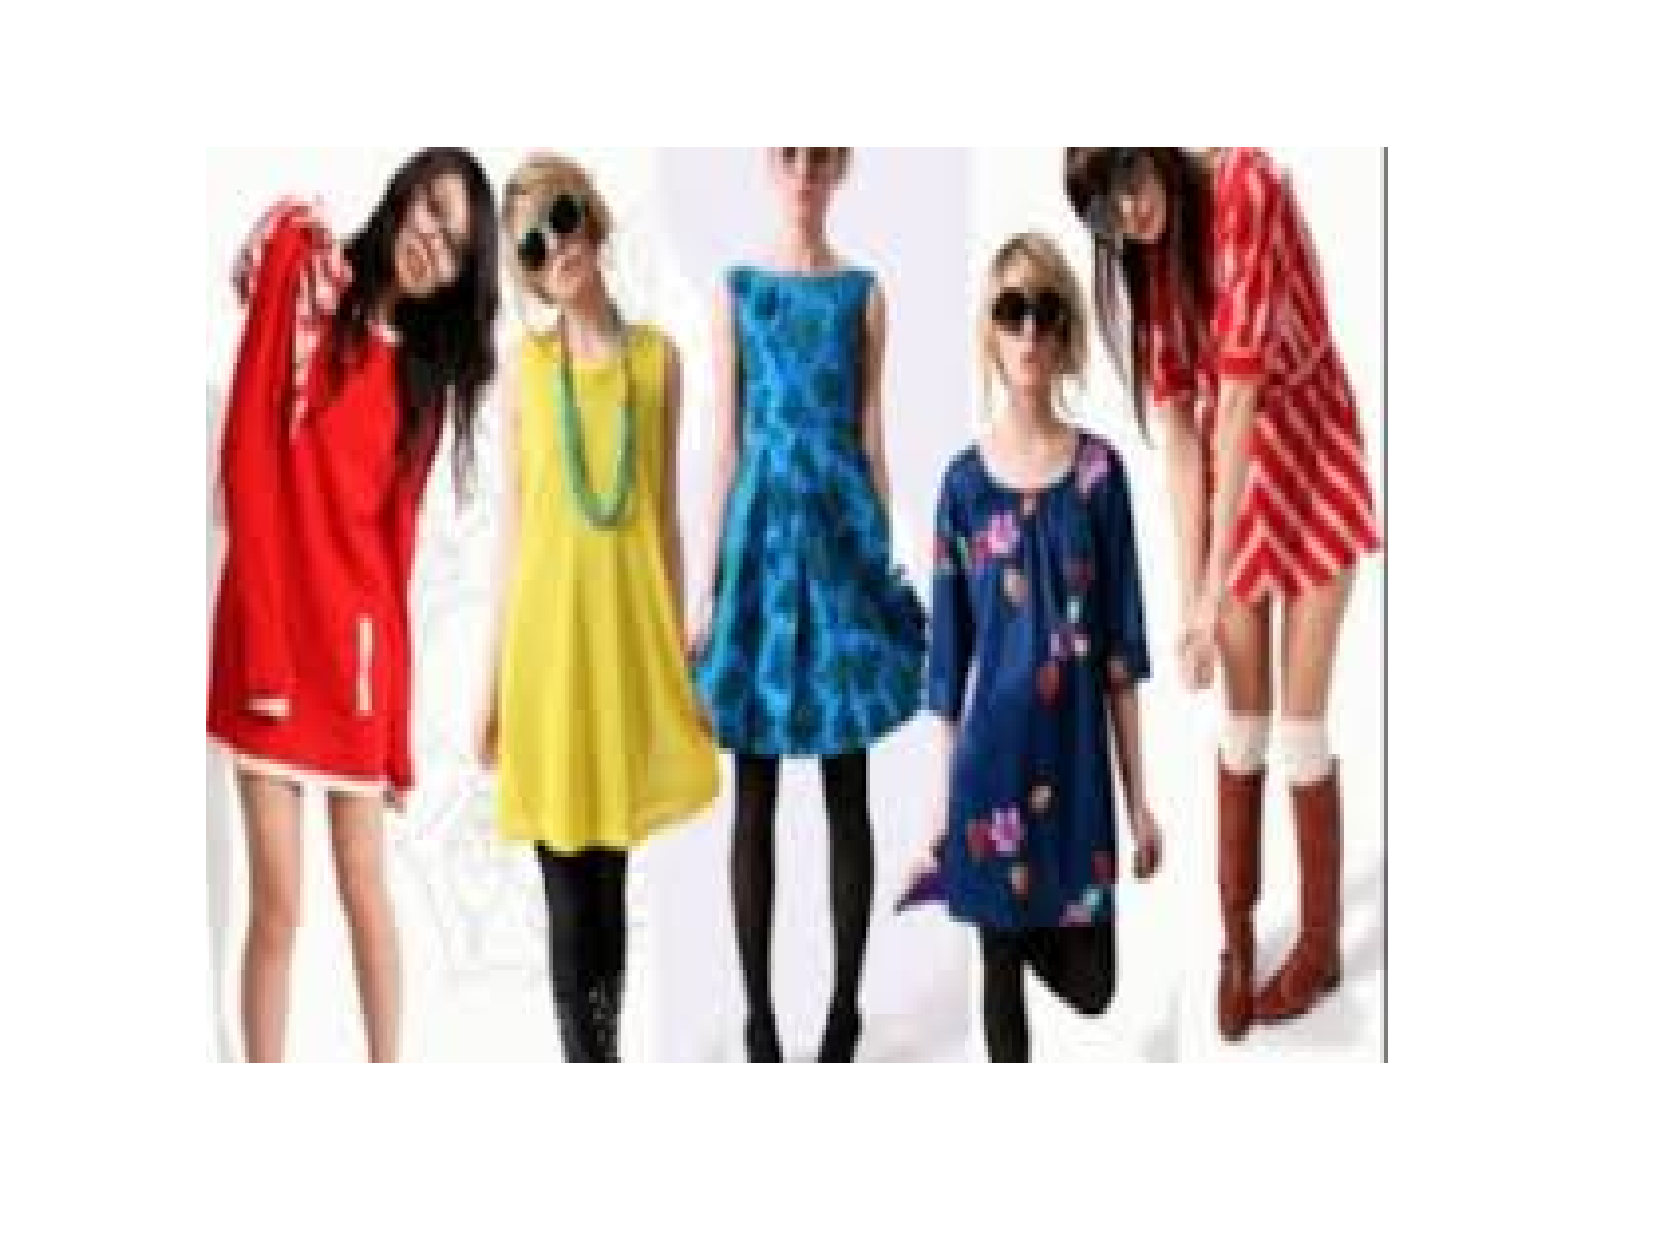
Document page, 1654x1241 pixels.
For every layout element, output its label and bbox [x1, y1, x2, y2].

picture [206, 147, 1388, 1063]
